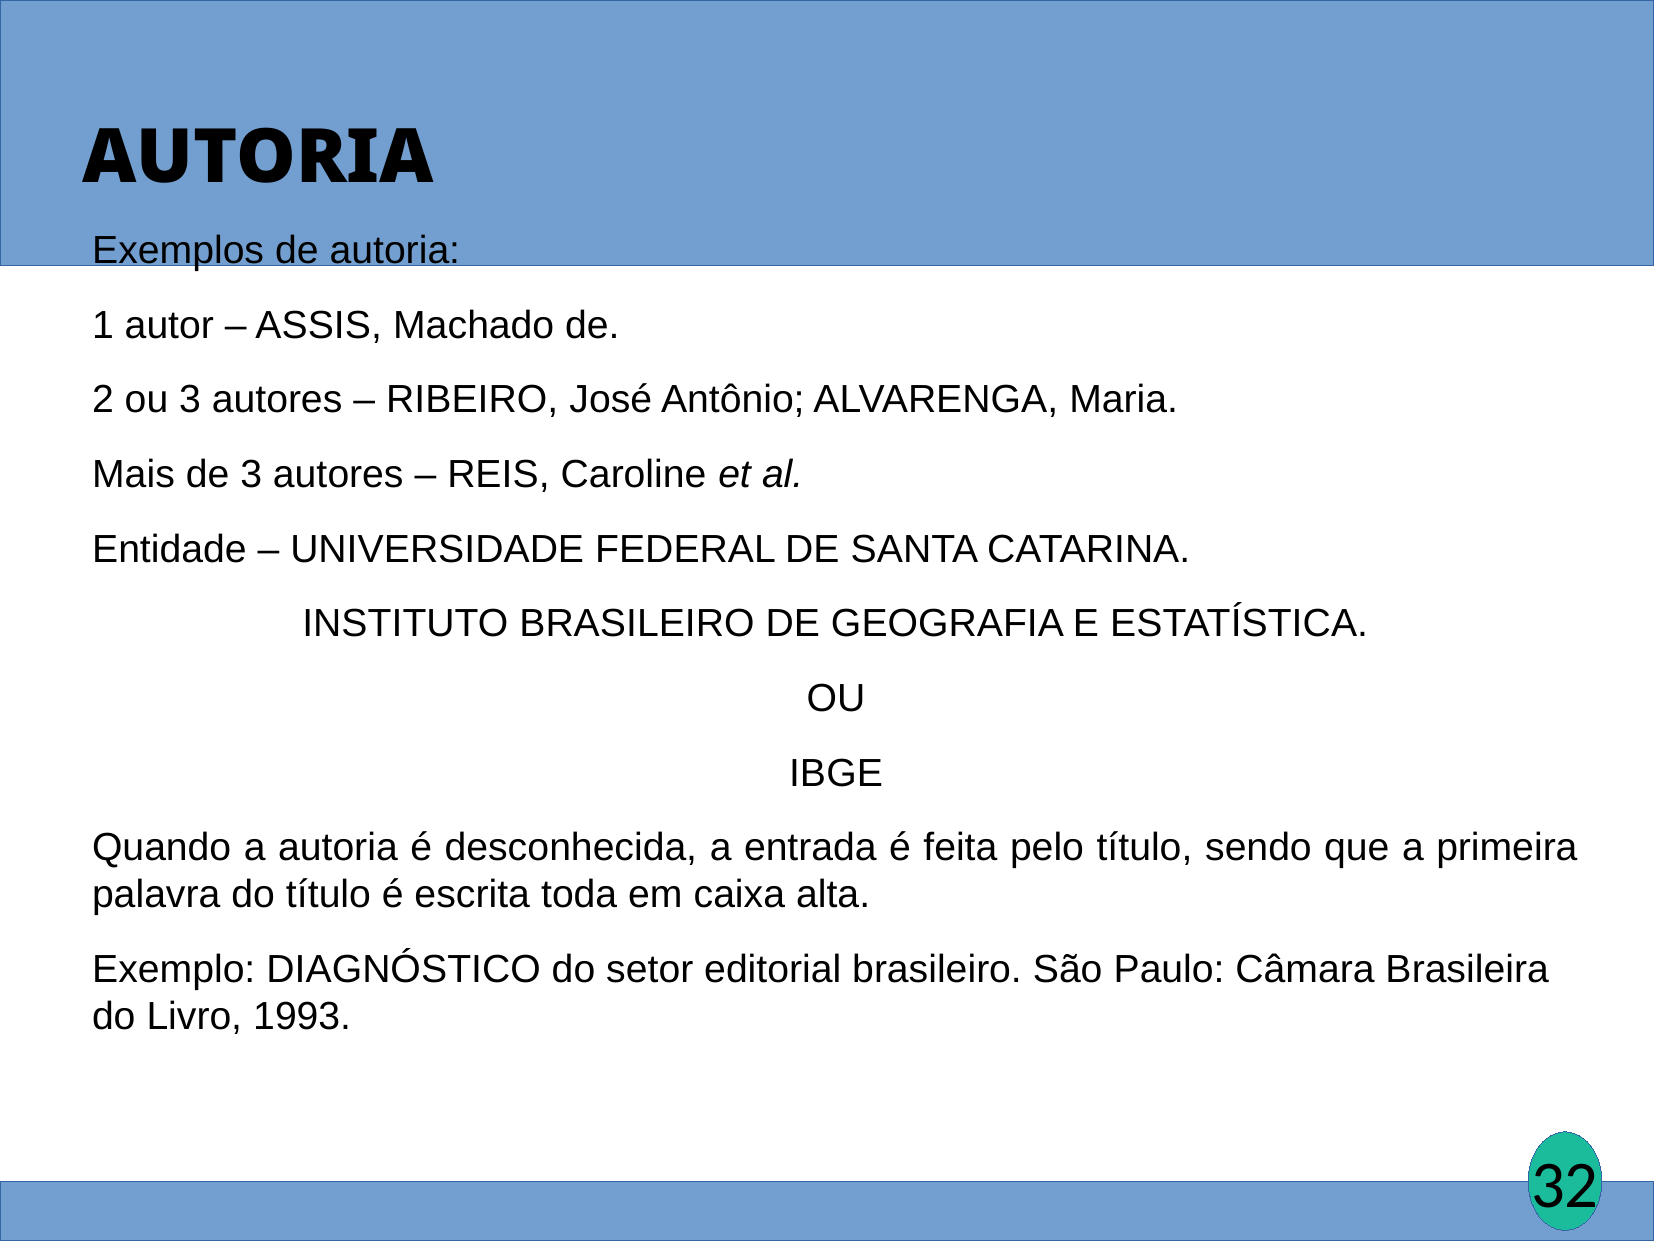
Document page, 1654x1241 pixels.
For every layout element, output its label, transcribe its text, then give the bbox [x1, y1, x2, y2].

title AUTORIA [82, 49, 1571, 257]
list Exemplos de autoria: 1 autor – ASSIS, Machado de. 2 ou 3 autores – RIBEIRO, José Antônio; ALVARENGA, Maria. Mais de 3 autores – REIS, Caroline et al. Entidade – UNIVERSIDADE FEDERAL DE SANTA CATARINA. INSTITUTO BRASILEIRO DE GEOGRAFIA E ESTATÍSTICA. OU IBGE Quando a autoria é desconhecida, a entrada é feita pelo título, sendo que a primeira palavra do título é escrita toda em caixa alta. Exemplo: DIAGNÓSTICO do setor editorial brasileiro. São Paulo: Câmara Brasileira do Livro, 1993. [92, 224, 1581, 1045]
